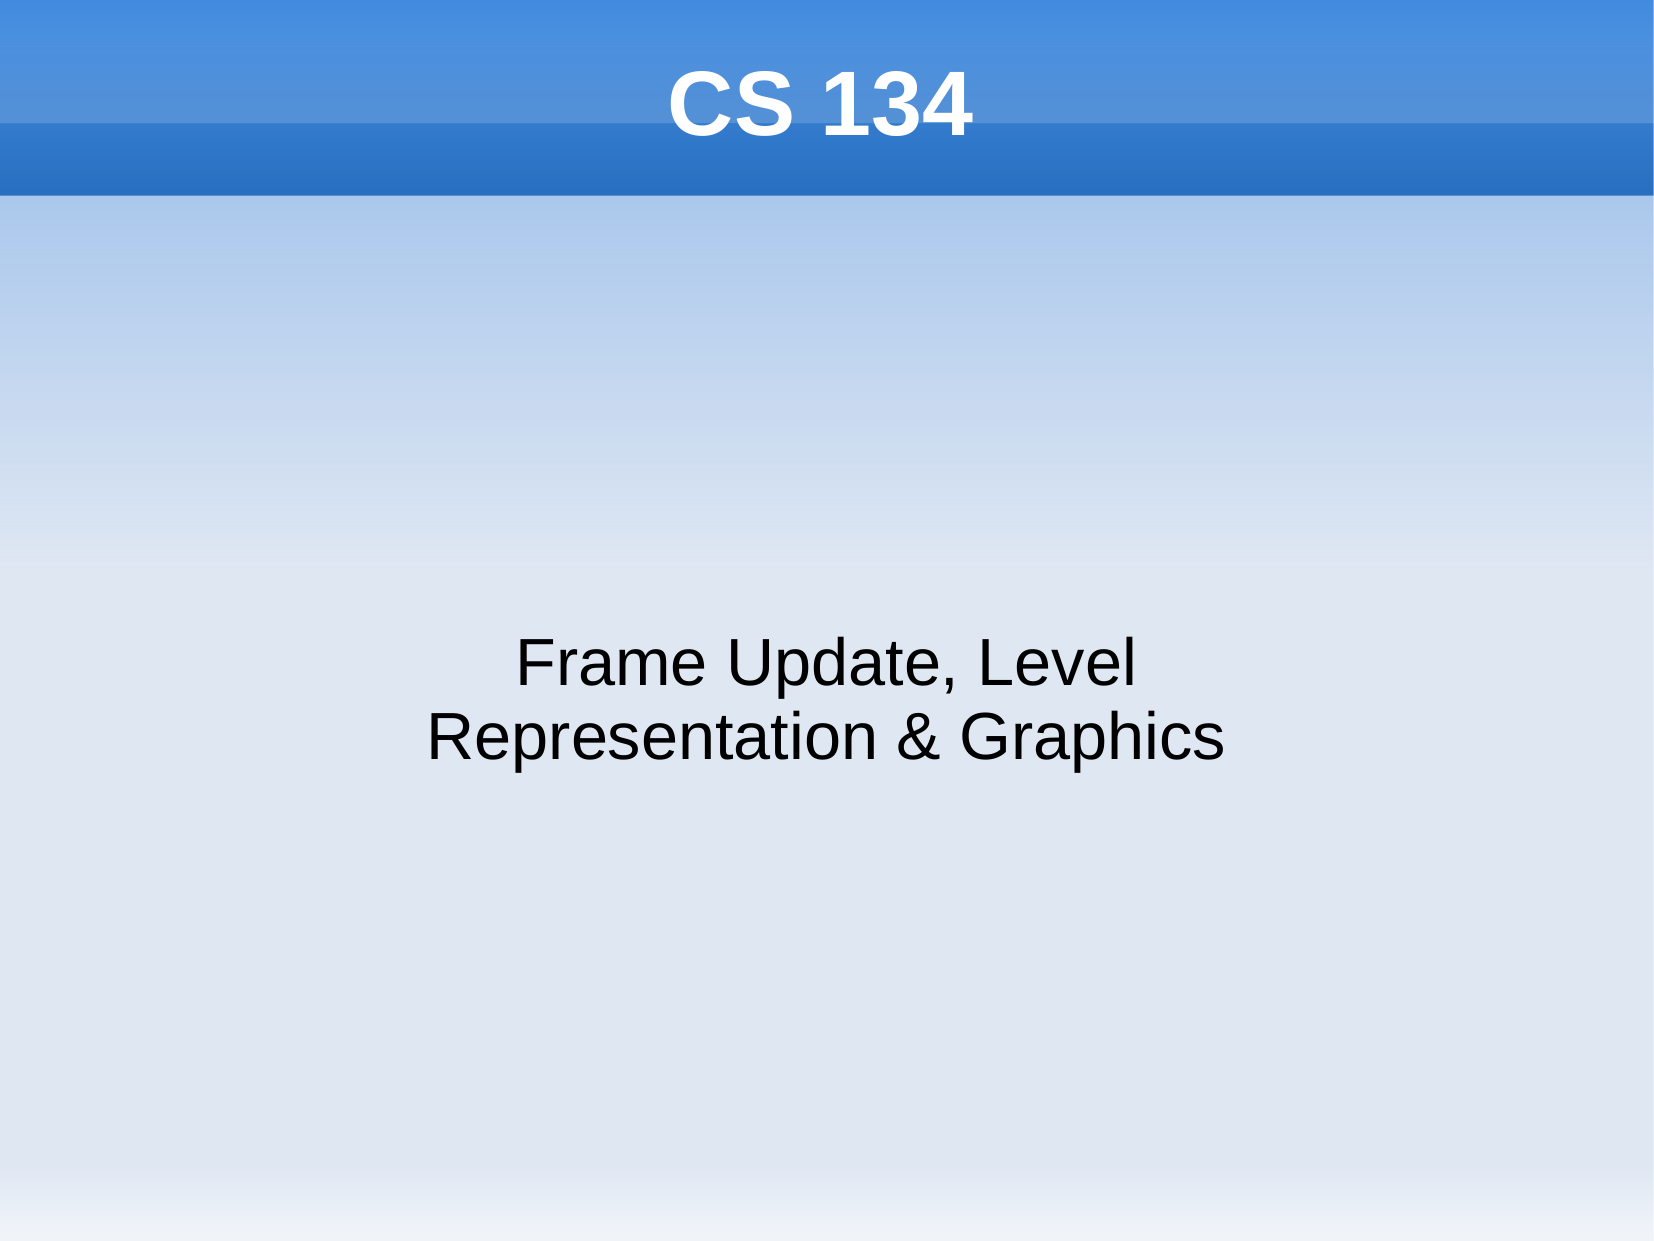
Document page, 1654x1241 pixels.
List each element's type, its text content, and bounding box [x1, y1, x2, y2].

subtitle Frame Update, Level Representation & Graphics [82, 290, 1571, 1109]
title CS 134 [76, 0, 1565, 208]
picture [0, 0, 1654, 1241]
